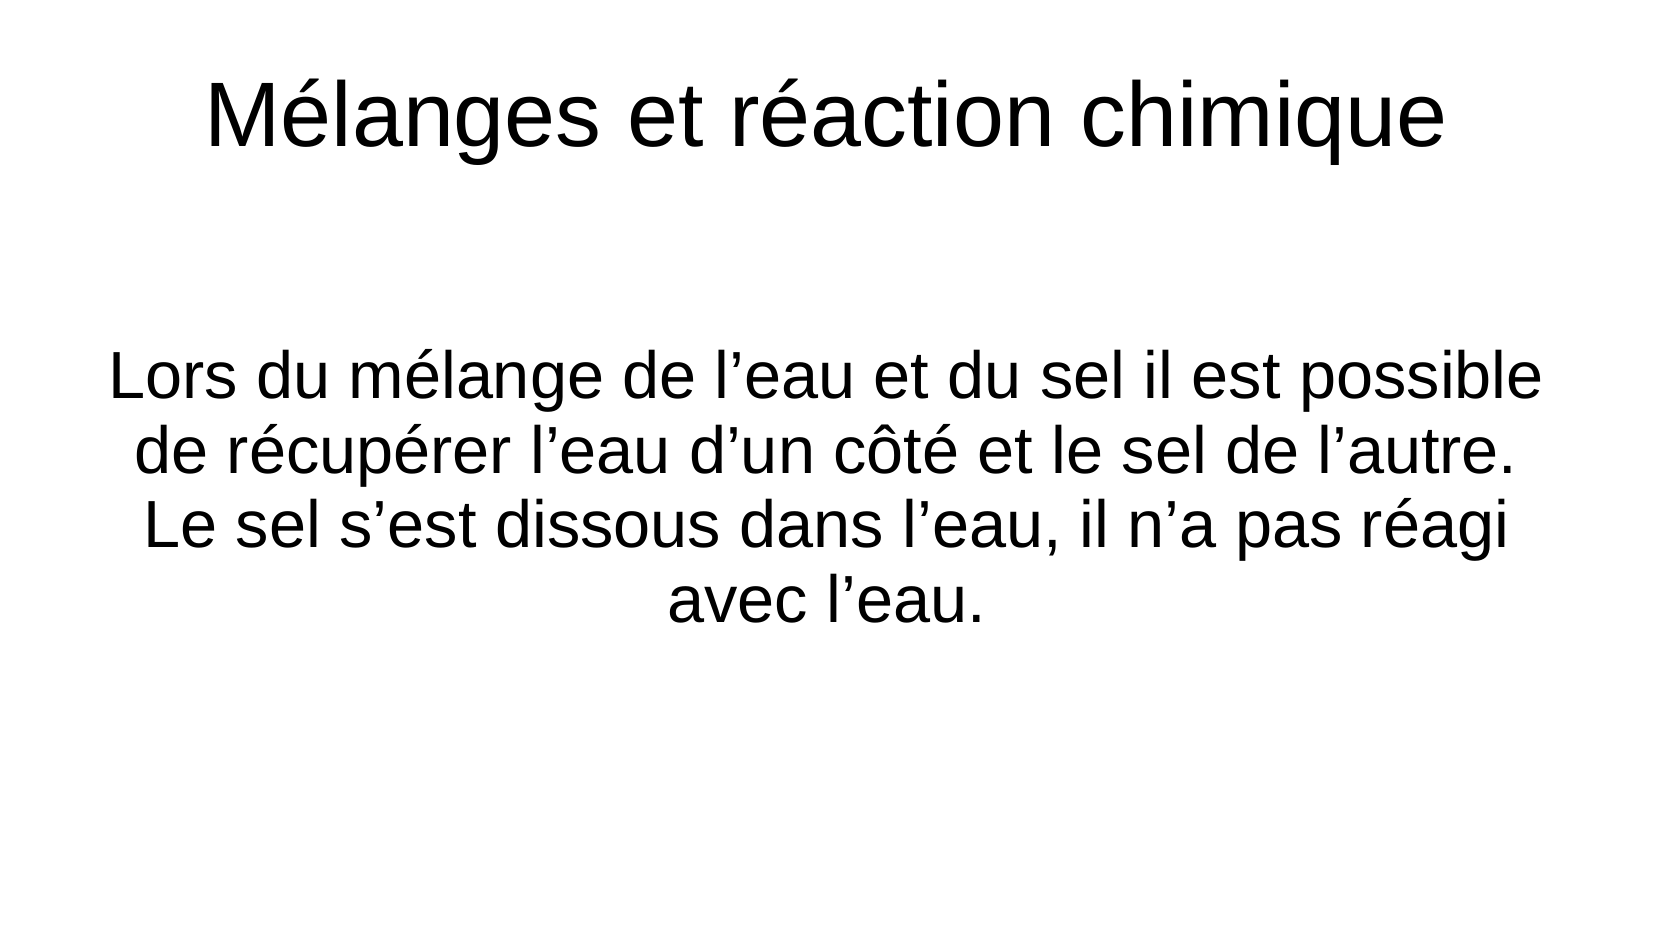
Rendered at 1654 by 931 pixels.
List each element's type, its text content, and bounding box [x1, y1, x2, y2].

title Mélanges et réaction chimique [82, 37, 1571, 193]
subtitle Lors du mélange de l’eau et du sel il est possible de récupérer l’eau d’un côté et le sel de l’autre. Le sel s’est dissous dans l’eau, il n’a pas réagi avec l’eau. [82, 217, 1571, 758]
